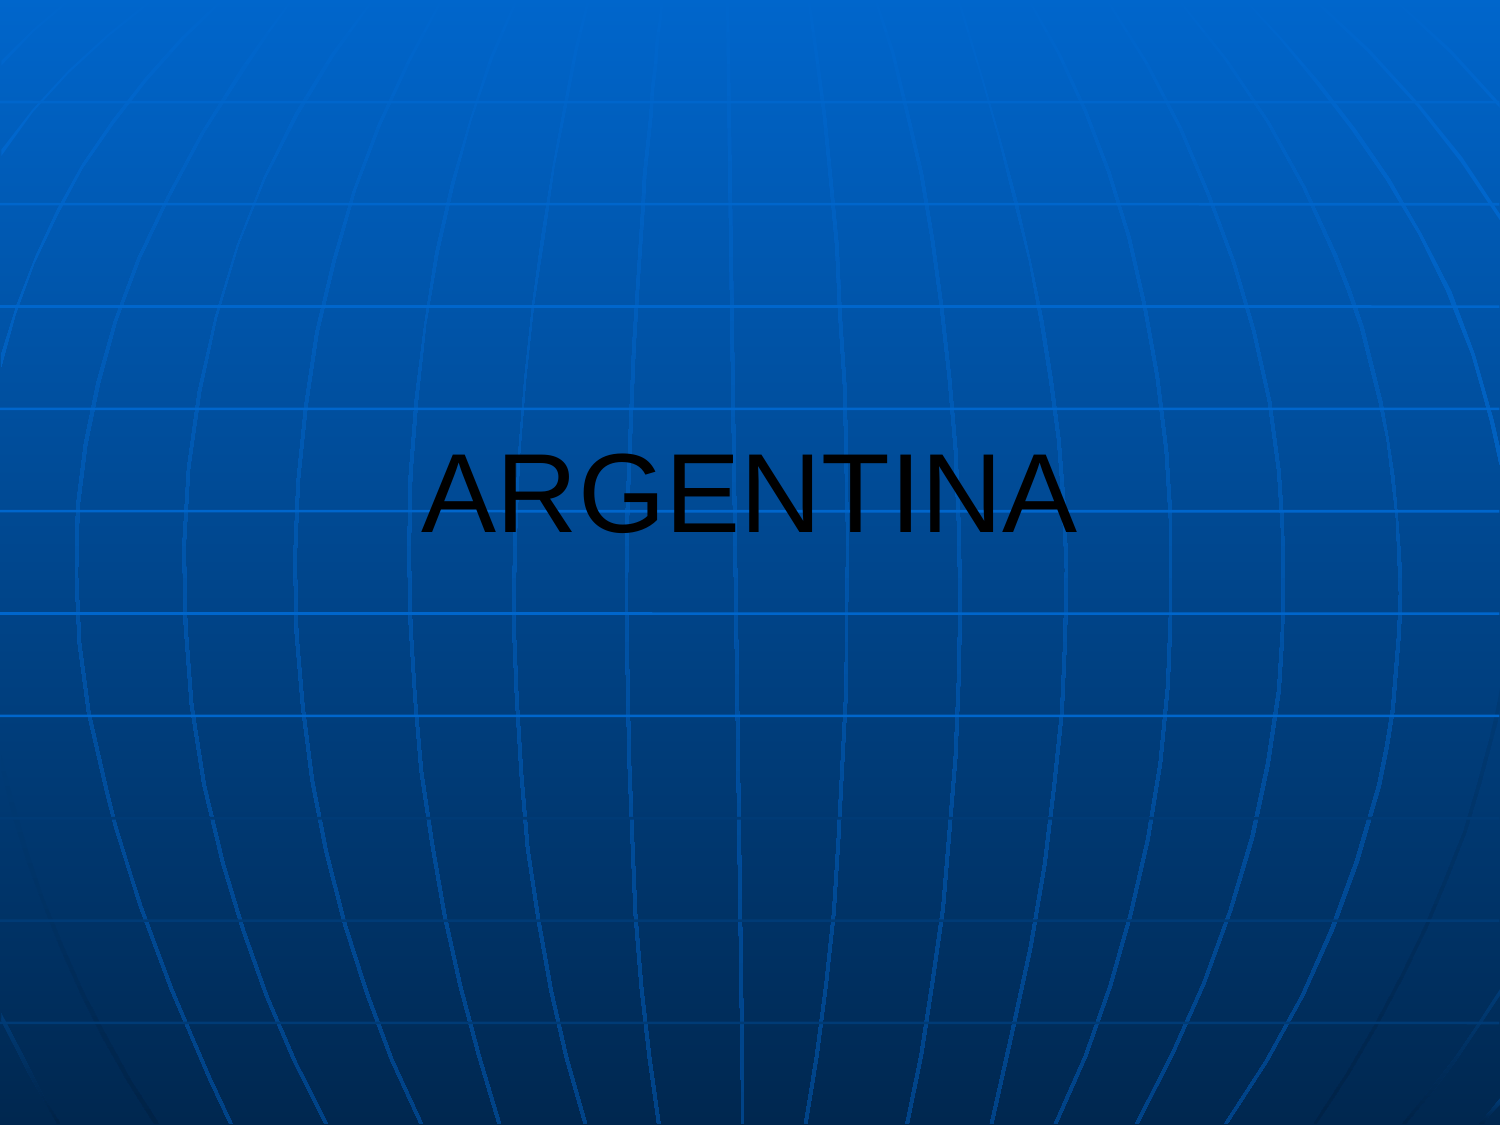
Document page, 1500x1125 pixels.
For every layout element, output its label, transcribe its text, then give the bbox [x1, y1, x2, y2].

subtitle [225, 637, 1275, 925]
title ARGENTINA [112, 277, 1388, 563]
